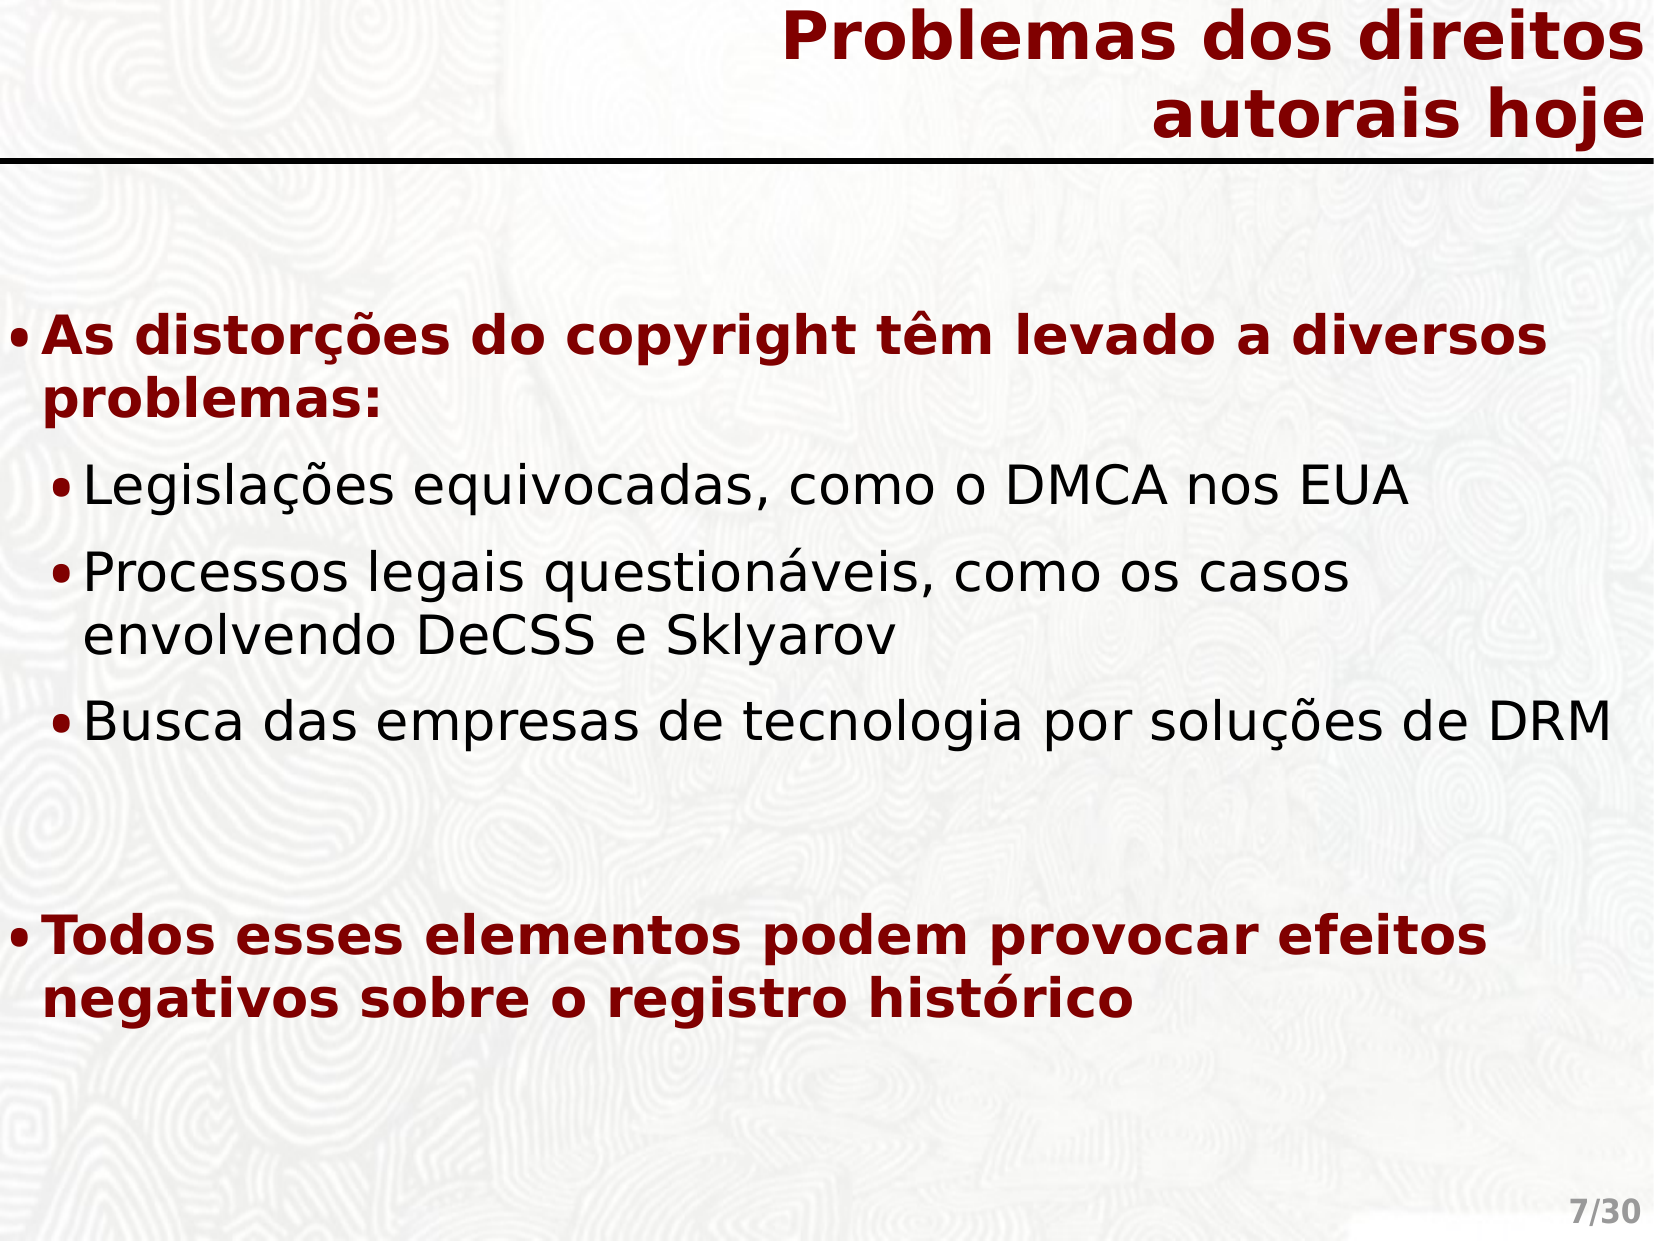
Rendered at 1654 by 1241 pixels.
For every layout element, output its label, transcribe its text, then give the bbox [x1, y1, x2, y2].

picture [0, 164, 1654, 1241]
list As distorções do copyright têm levado a diversos problemas: Legislações equivocadas, como o DMCA nos EUA Processos legais questionáveis, como os casos envolvendo DeCSS e Sklyarov Busca das empresas de tecnologia por soluções de DRM Todos esses elementos podem provocar efeitos negativos sobre o registro histórico [5, 177, 1654, 1229]
title Problemas dos direitos autorais hoje [602, 0, 1648, 153]
picture [0, 0, 1654, 158]
